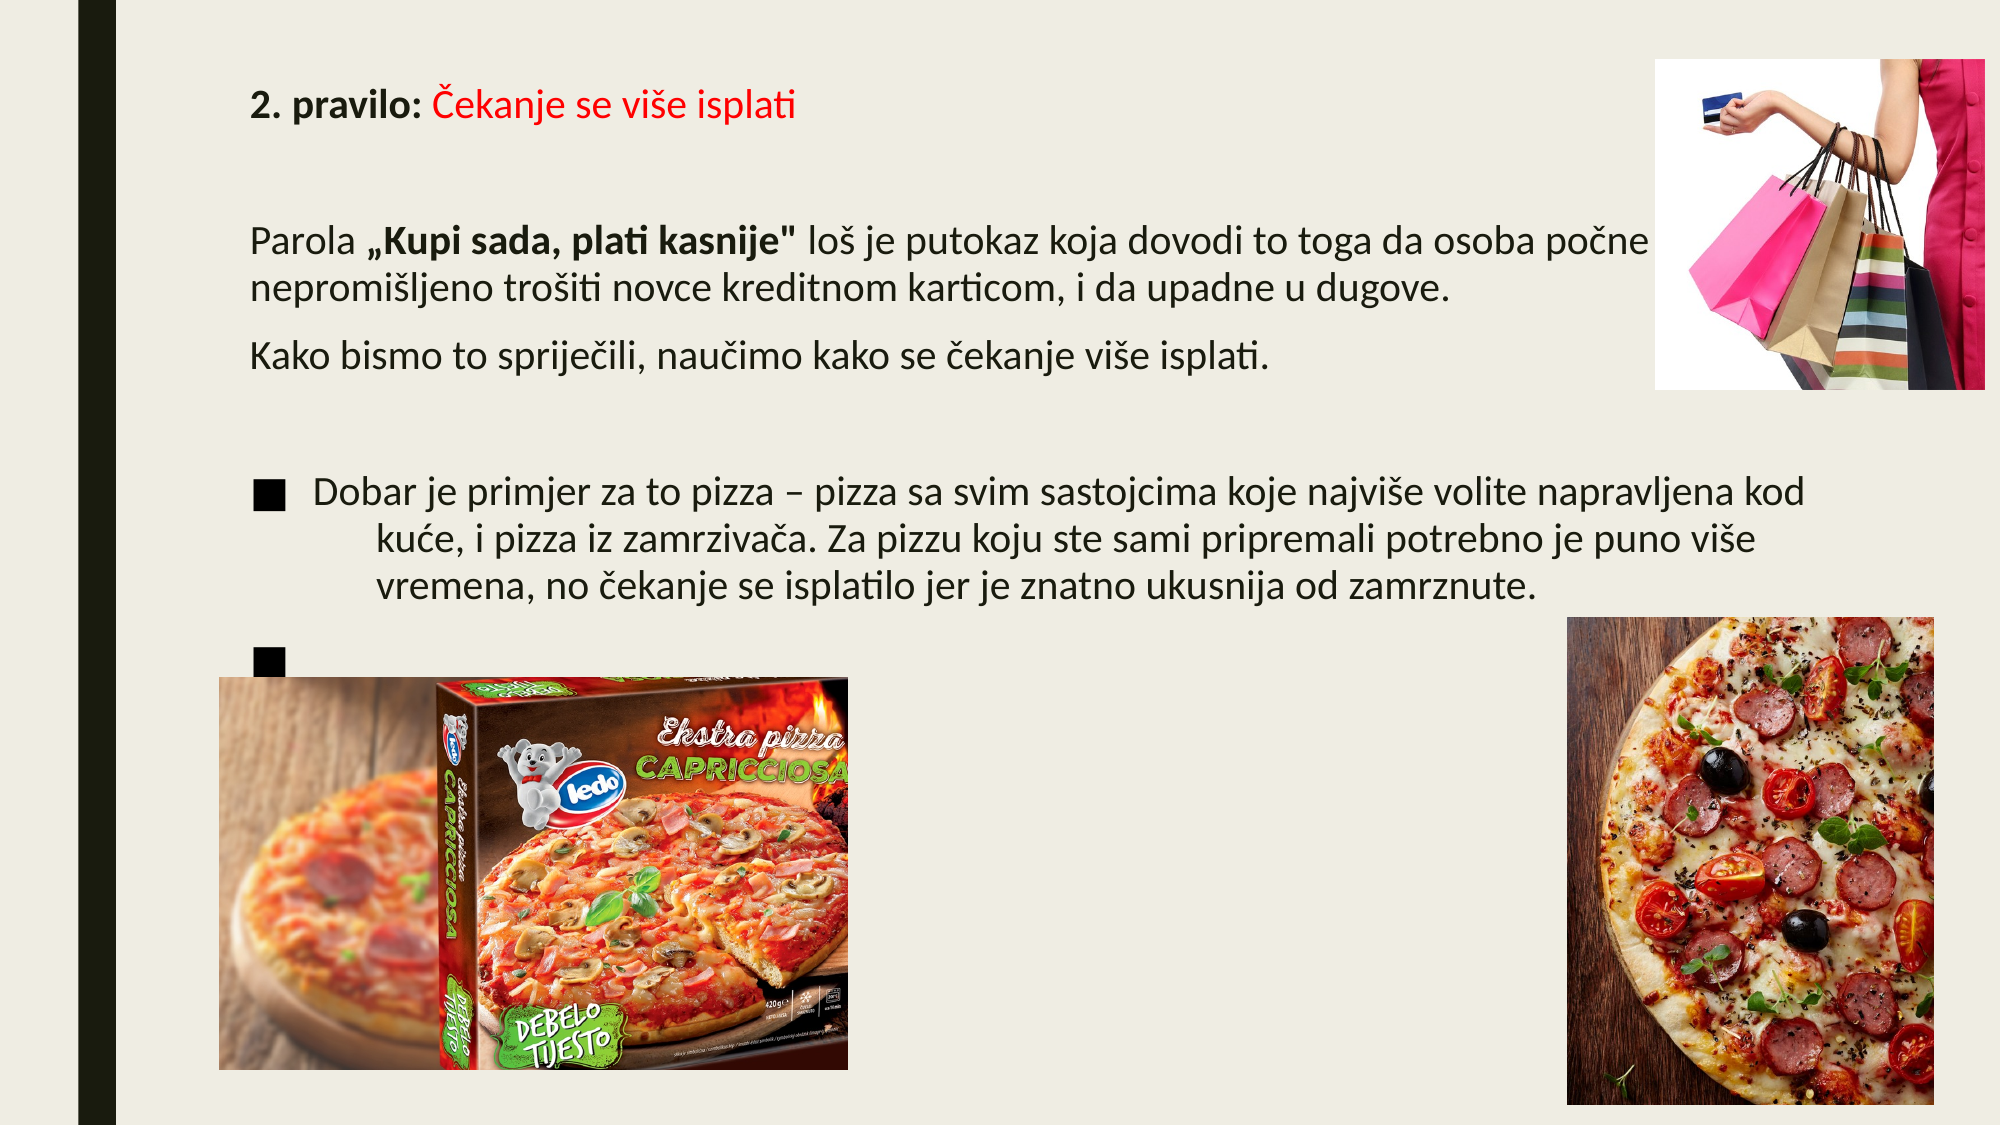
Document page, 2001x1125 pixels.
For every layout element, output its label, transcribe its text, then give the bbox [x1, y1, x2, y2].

list 2. pravilo: Čekanje se više isplati Parola „Kupi sada, plati kasnije" loš je putokaz koja dovodi to toga da osoba počne nepromišljeno trošiti novce kreditnom karticom, i da upadne u dugove. Kako bismo to spriječili, naučimo kako se čekanje više isplati. Dobar je primjer za to pizza – pizza sa svim sastojcima koje najviše volite napravljena kod kuće, i pizza iz zamrzivača. Za pizzu koju ste sami pripremali potrebno je puno više vremena, no čekanje se isplatilo jer je znatno ukusnija od zamrznute. [234, 73, 1878, 1009]
picture [1567, 617, 1934, 1105]
picture [219, 677, 848, 1070]
picture [1655, 60, 1985, 390]
